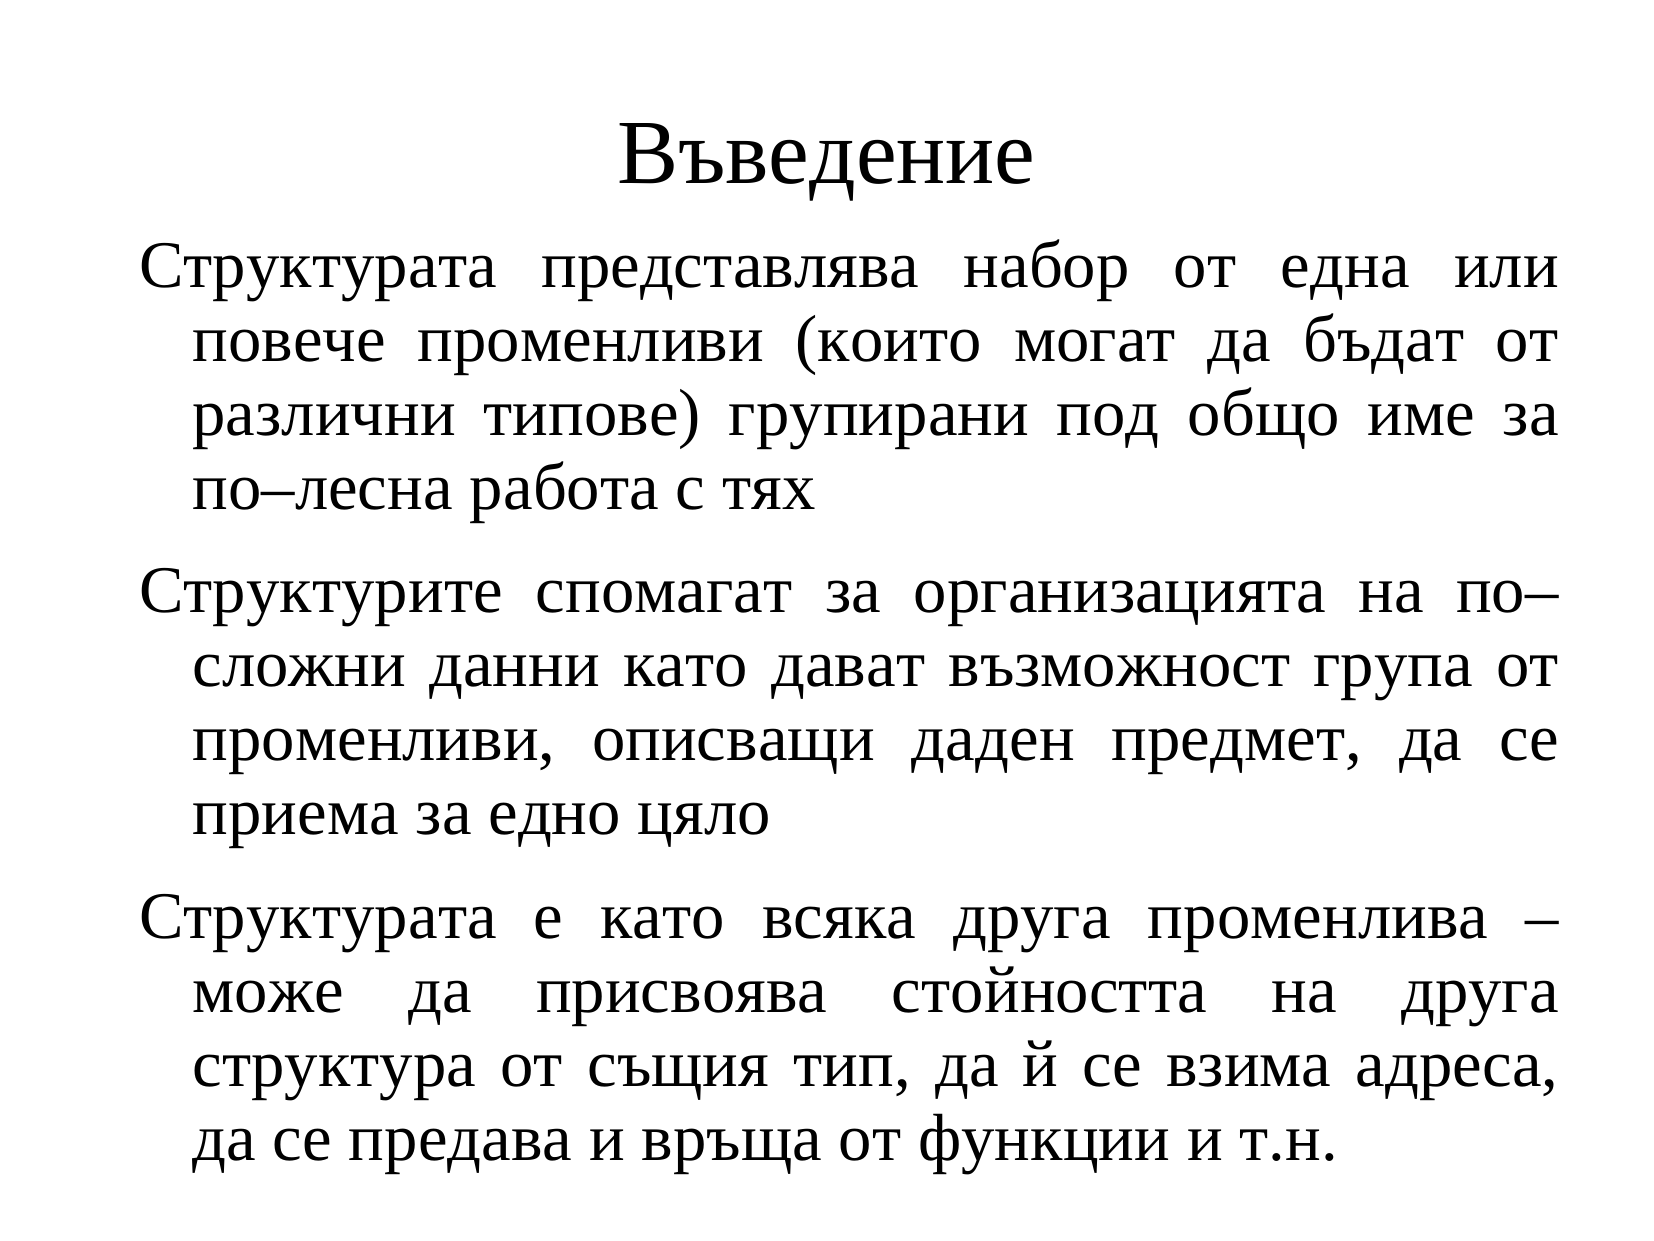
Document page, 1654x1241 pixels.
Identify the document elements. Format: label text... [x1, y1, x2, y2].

list Структурата представлява набор от една или повече променливи (които могат да бъдат от различни типове) групирани под общо име за по–лесна работа с тях Структурите спомагат за организацията на по–сложни данни като дават възможност група от променливи, описващи даден предмет, да се приема за едно цяло Структурата е като всяка друга променлива – може да присвоява стойността на друга структура от същия тип, да й се взима адреса, да се предава и връща от функции и т.н. [121, 227, 1561, 1172]
title Въведение [82, 49, 1571, 257]
